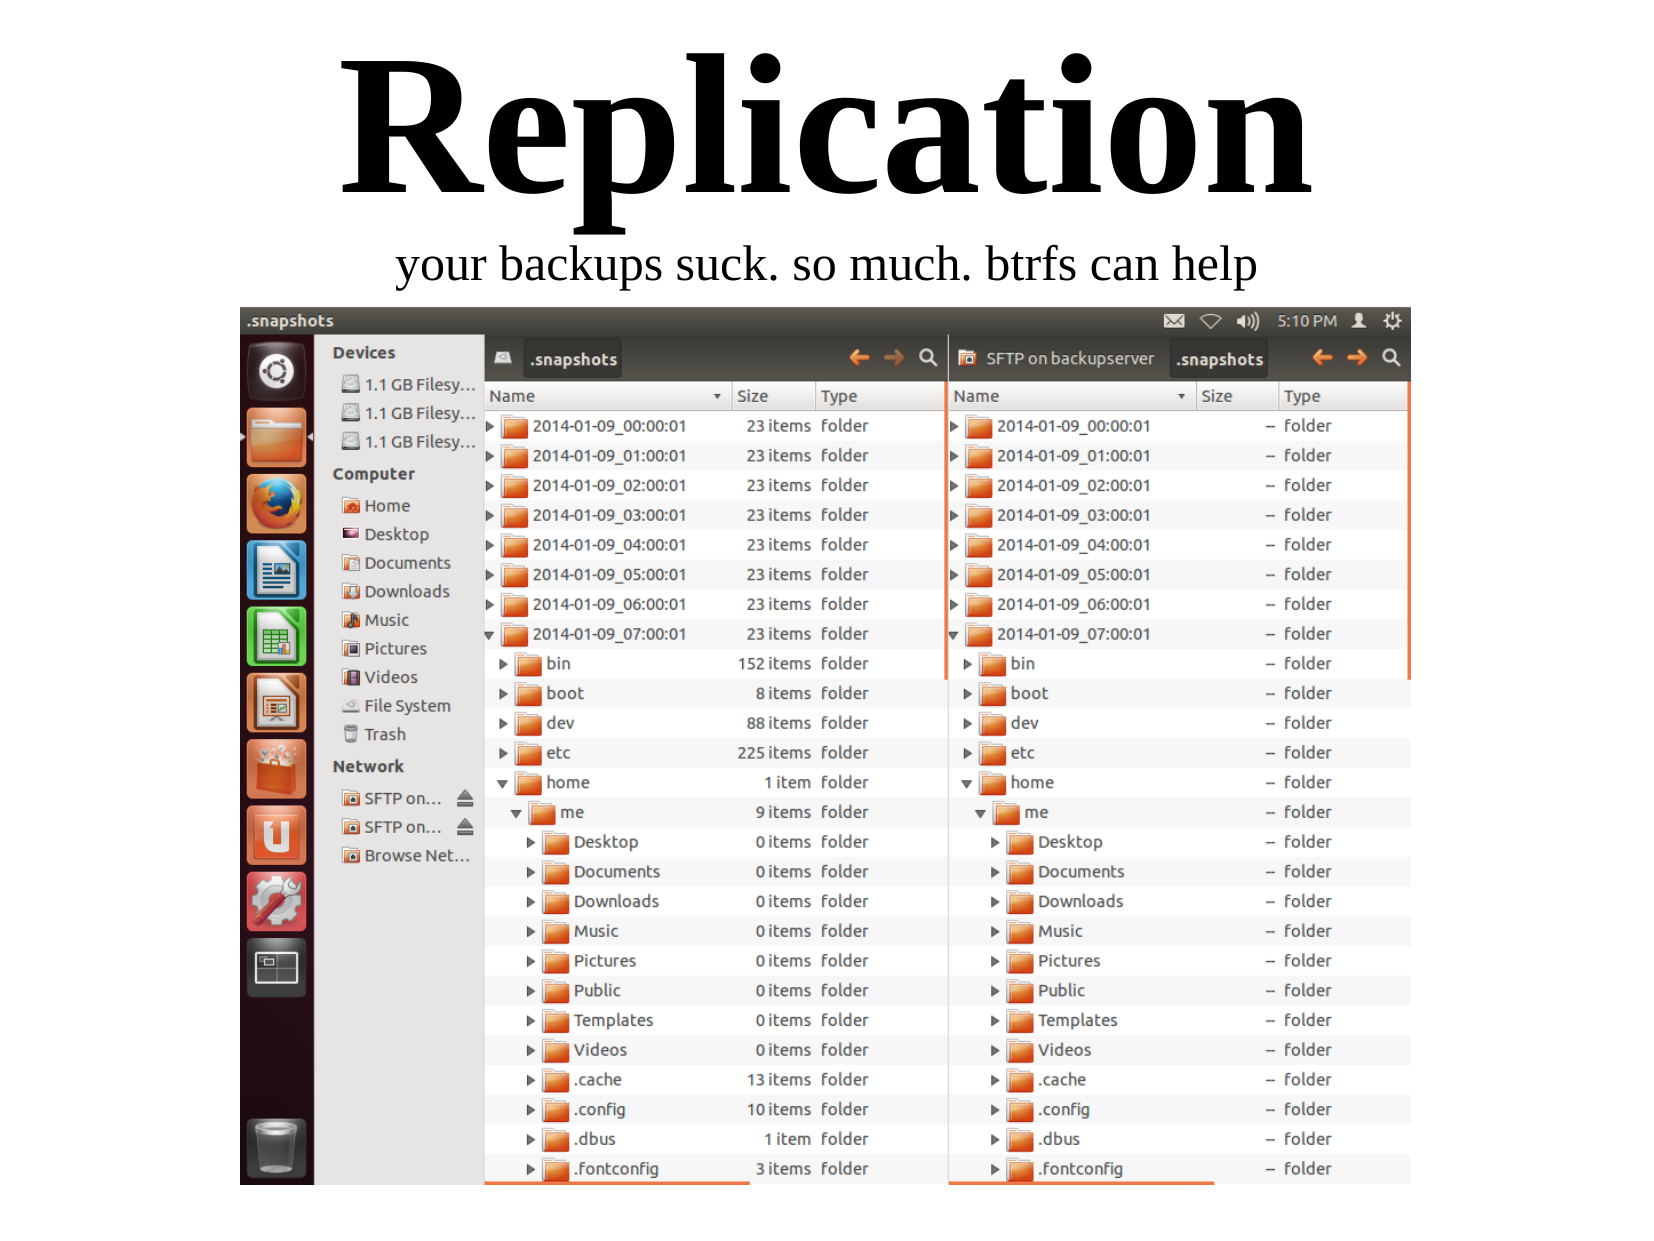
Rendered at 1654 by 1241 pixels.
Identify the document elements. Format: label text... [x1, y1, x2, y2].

picture [240, 453, 1411, 1186]
title Replication your backups suck. so much. btrfs can help [0, 0, 1654, 453]
